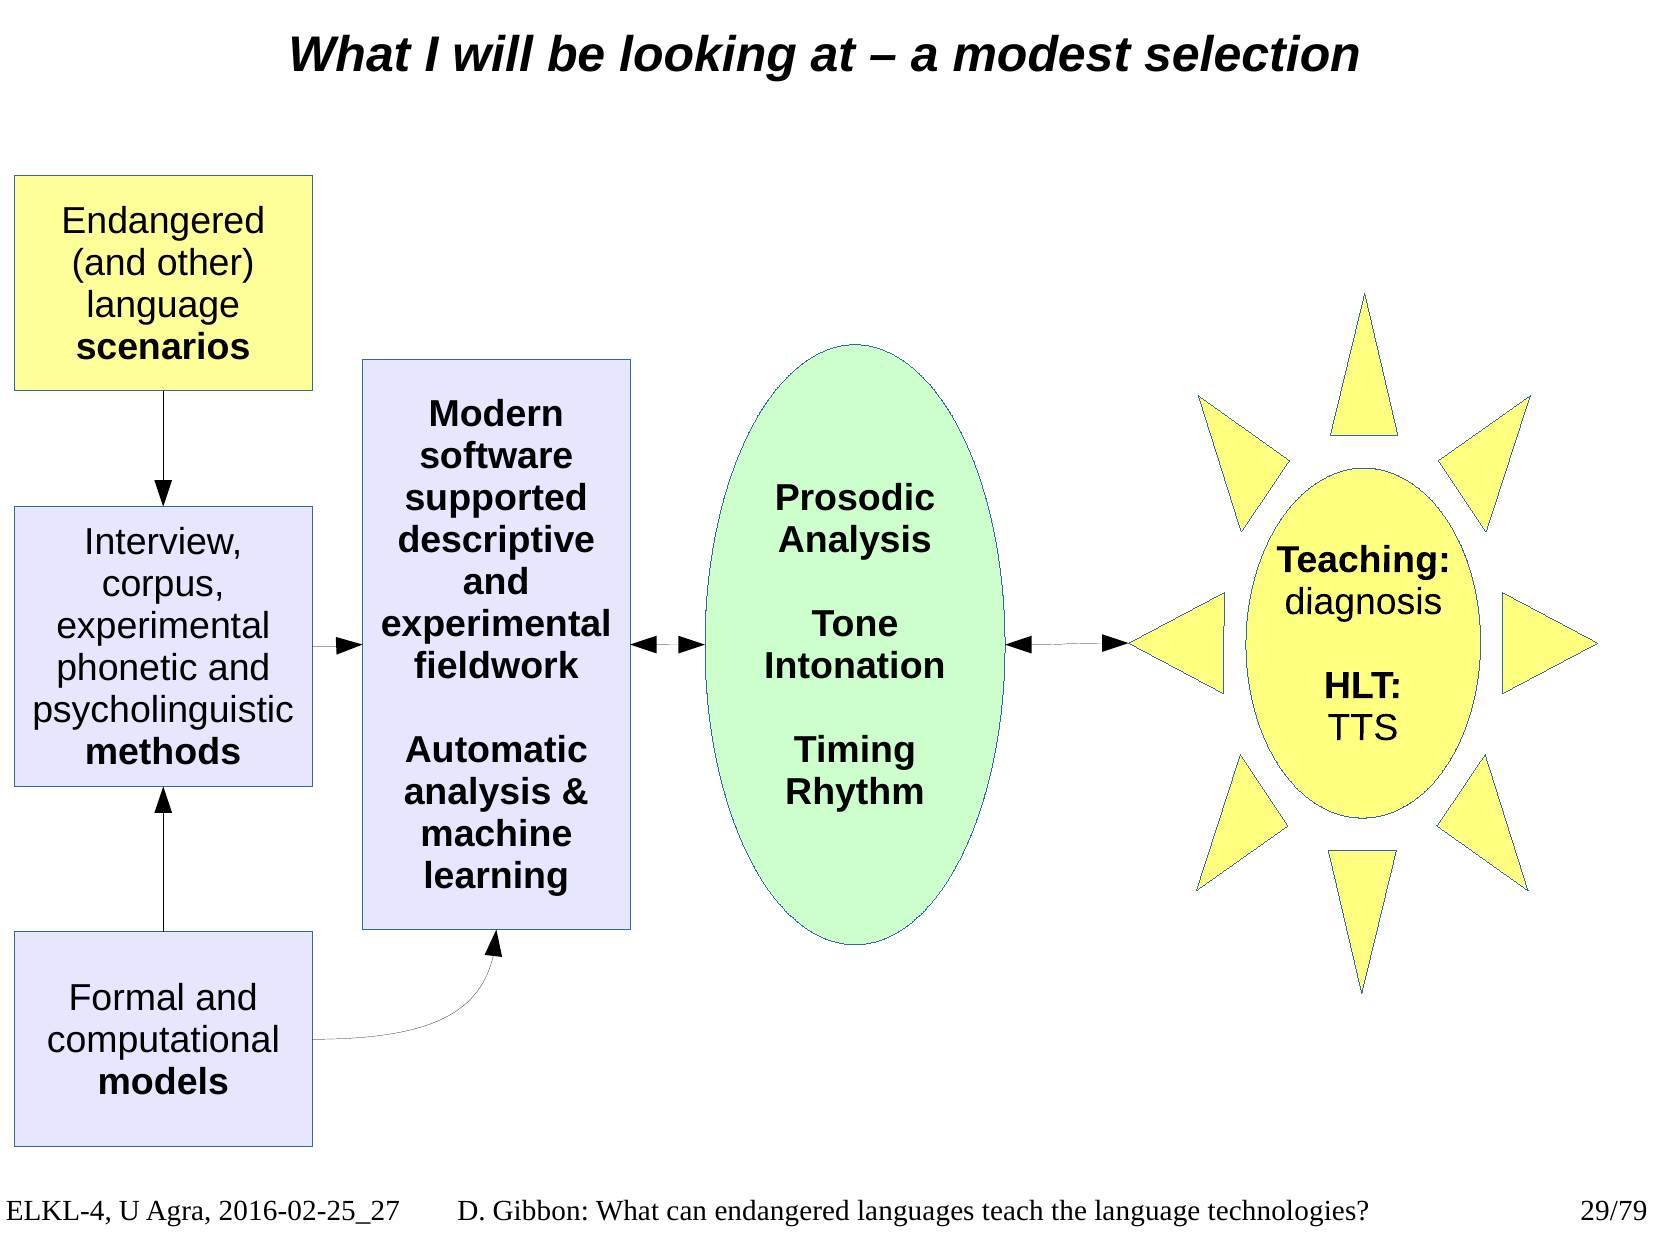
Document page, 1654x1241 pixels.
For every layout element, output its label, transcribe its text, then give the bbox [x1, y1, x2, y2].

text_box Teaching: diagnosis HLT: TTS [1436, 754, 1529, 891]
text_box Teaching: diagnosis HLT: TTS [1196, 754, 1288, 891]
text_box Teaching: diagnosis HLT: TTS [1245, 468, 1481, 819]
text_box Prosodic Analysis Tone Intonation Timing Rhythm [705, 344, 1006, 945]
text_box Teaching: diagnosis HLT: TTS [1128, 592, 1225, 694]
text_box Modern software supported descriptive and experimental fieldwork Automatic analysis & machine learning [362, 359, 631, 930]
text_box Teaching: diagnosis HLT: TTS [1438, 395, 1531, 532]
title What I will be looking at – a modest selection [0, 2, 1654, 106]
text_box Teaching: diagnosis HLT: TTS [1328, 850, 1397, 994]
text_box Interview, corpus, experimental phonetic and psycholinguistic methods [14, 506, 313, 787]
text_box Teaching: diagnosis HLT: TTS [1330, 293, 1398, 436]
text_box Teaching: diagnosis HLT: TTS [1502, 592, 1598, 694]
text_box Formal and computational models [14, 931, 313, 1147]
text_box Endangered (and other) language scenarios [14, 175, 313, 391]
text_box Teaching: diagnosis HLT: TTS [1198, 395, 1290, 532]
